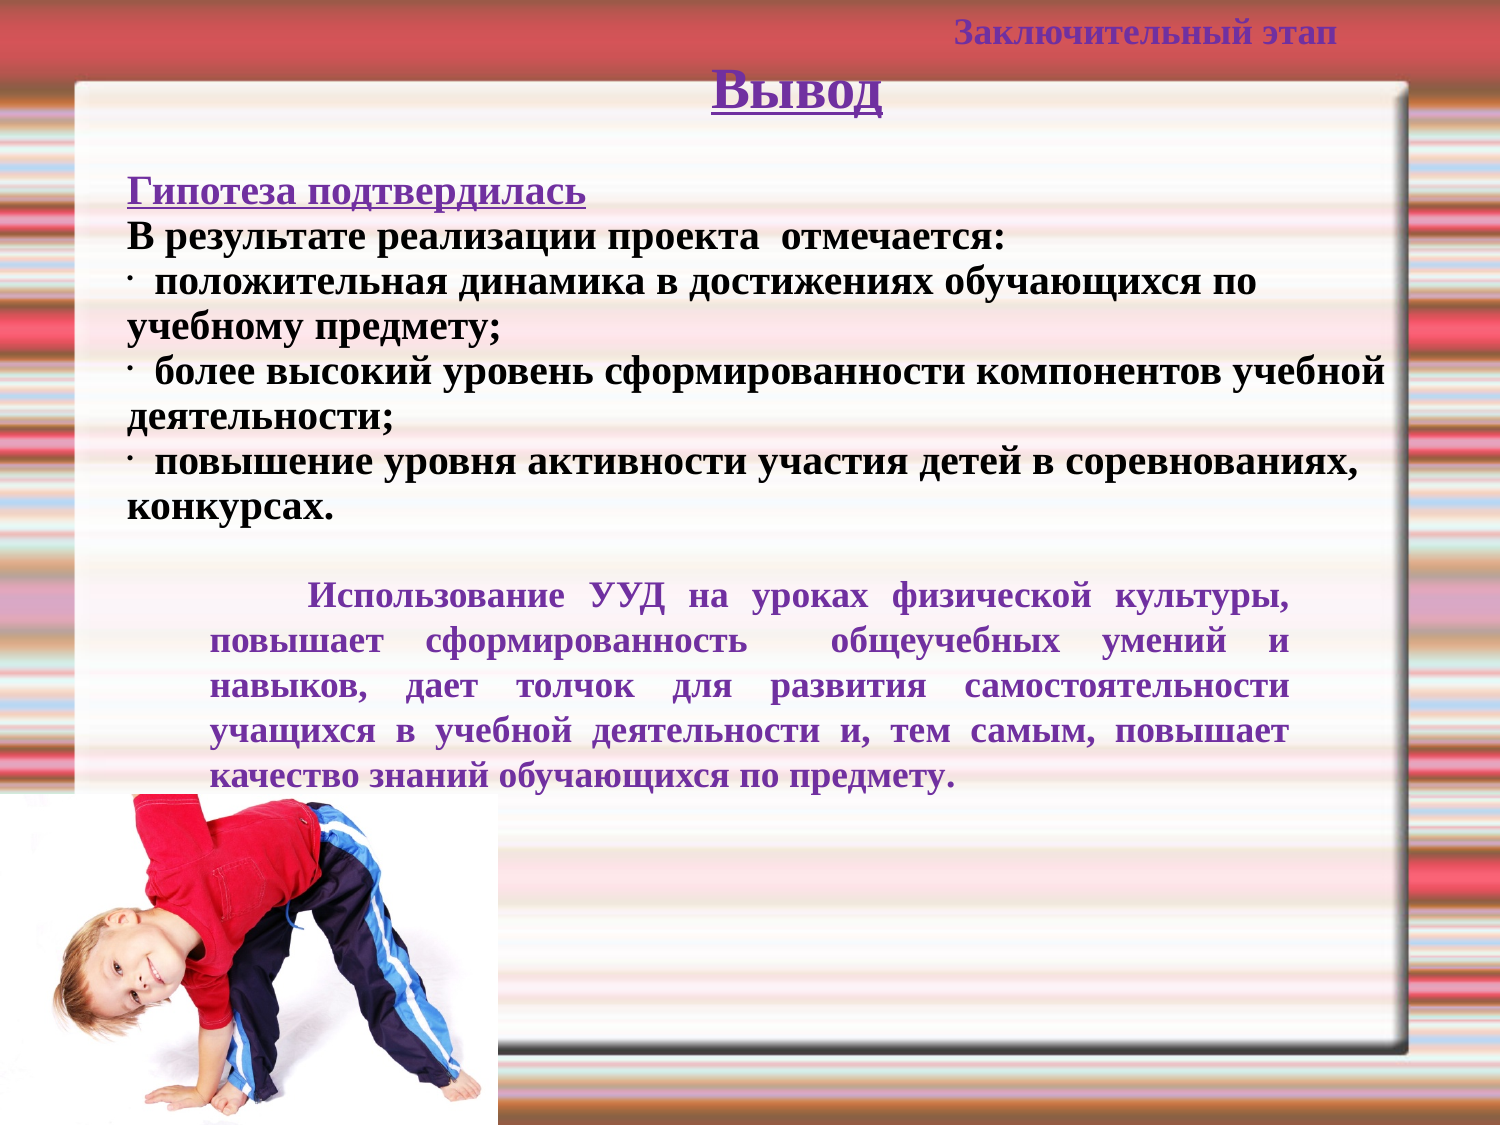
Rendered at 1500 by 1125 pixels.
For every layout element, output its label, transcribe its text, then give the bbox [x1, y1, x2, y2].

text_box Заключительный этап [938, 0, 1500, 60]
text_box Использование УУД на уроках физической культуры, повышает сформированность общеучебных умений и навыков, дает толчок для развития самостоятельности учащихся в учебной деятельности и, тем самым, повышает качество знаний обучающихся по предмету. [194, 562, 1306, 803]
text_box Гипотеза подтвердилась В результате реализации проекта отмечается: положительная динамика в достижениях обучающихся по учебному предмету; более высокий уровень сформированности компонентов учебной деятельности; повышение уровня активности участия детей в соревнованиях, конкурсах. [112, 160, 1424, 577]
text_box Вывод [549, 42, 1046, 128]
picture [0, 0, 1500, 1125]
